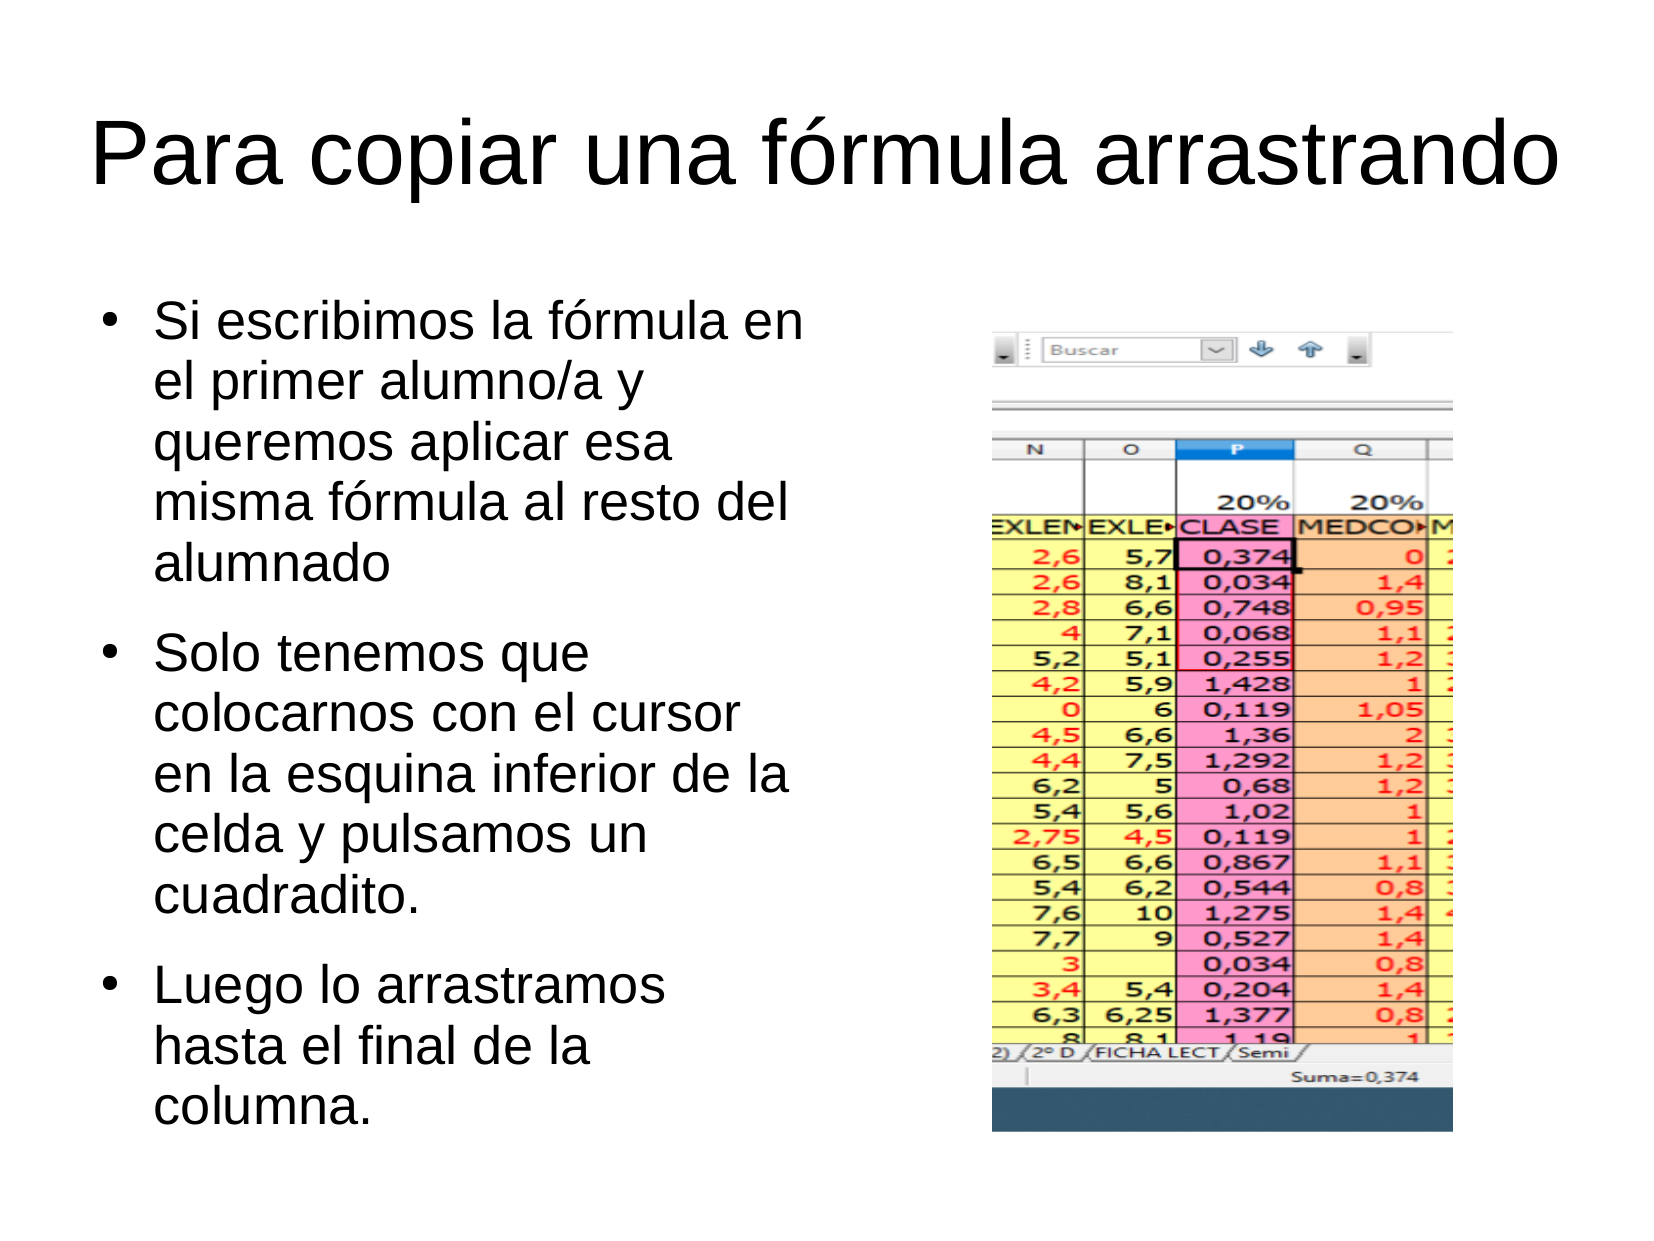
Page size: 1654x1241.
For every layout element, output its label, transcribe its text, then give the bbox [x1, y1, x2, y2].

list Si escribimos la fórmula en el primer alumno/a y queremos aplicar esa misma fórmula al resto del alumnado Solo tenemos que colocarnos con el cursor en la esquina inferior de la celda y pulsamos un cuadradito. Luego lo arrastramos hasta el final de la columna. [82, 290, 809, 1010]
picture [992, 283, 1453, 1134]
title Para copiar una fórmula arrastrando [82, 49, 1571, 257]
